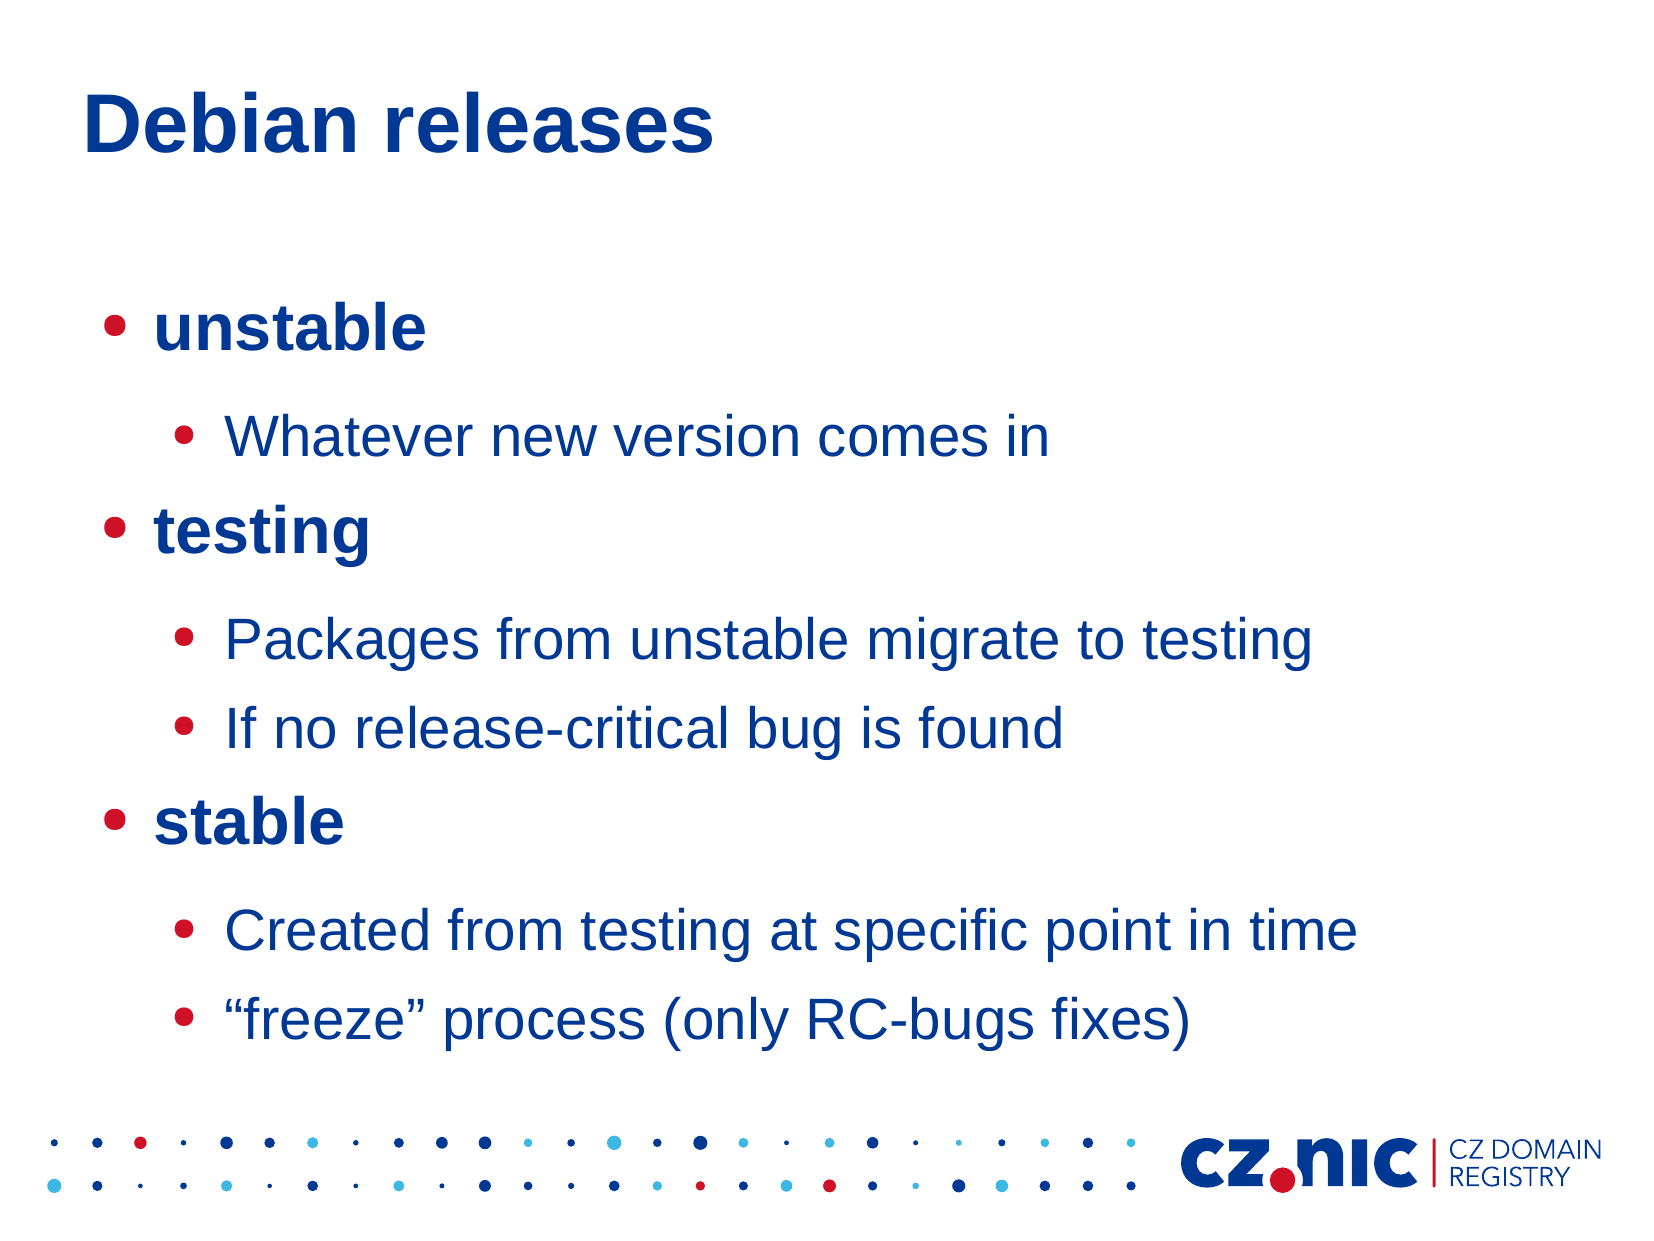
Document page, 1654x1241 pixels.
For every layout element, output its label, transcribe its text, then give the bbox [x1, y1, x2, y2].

title Debian releases [82, 70, 1571, 178]
list unstable Whatever new version comes in testing Packages from unstable migrate to testing If no release-critical bug is found stable Created from testing at specific point in time “freeze” process (only RC-bugs fixes) [82, 290, 1571, 1109]
